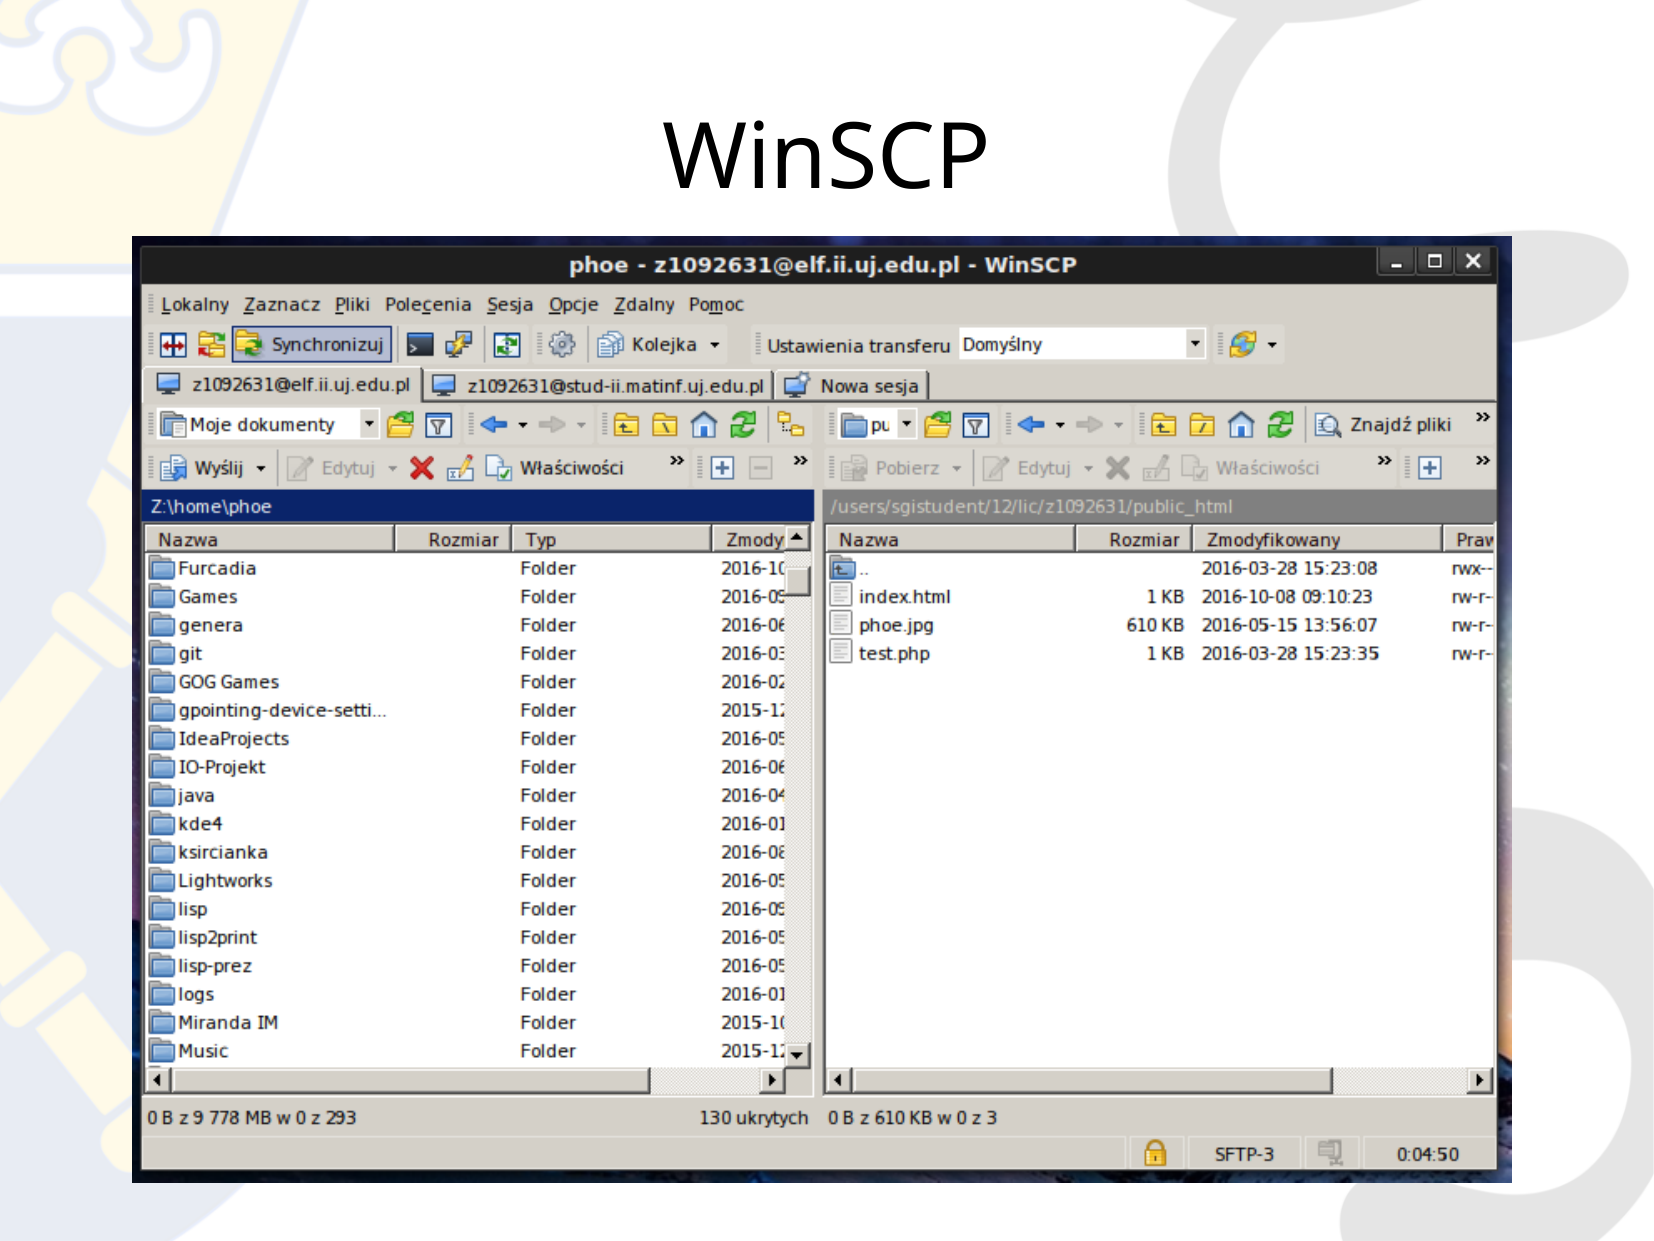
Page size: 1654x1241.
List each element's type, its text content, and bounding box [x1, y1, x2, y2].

title WinSCP [82, 49, 1571, 257]
picture [0, 0, 1654, 1241]
